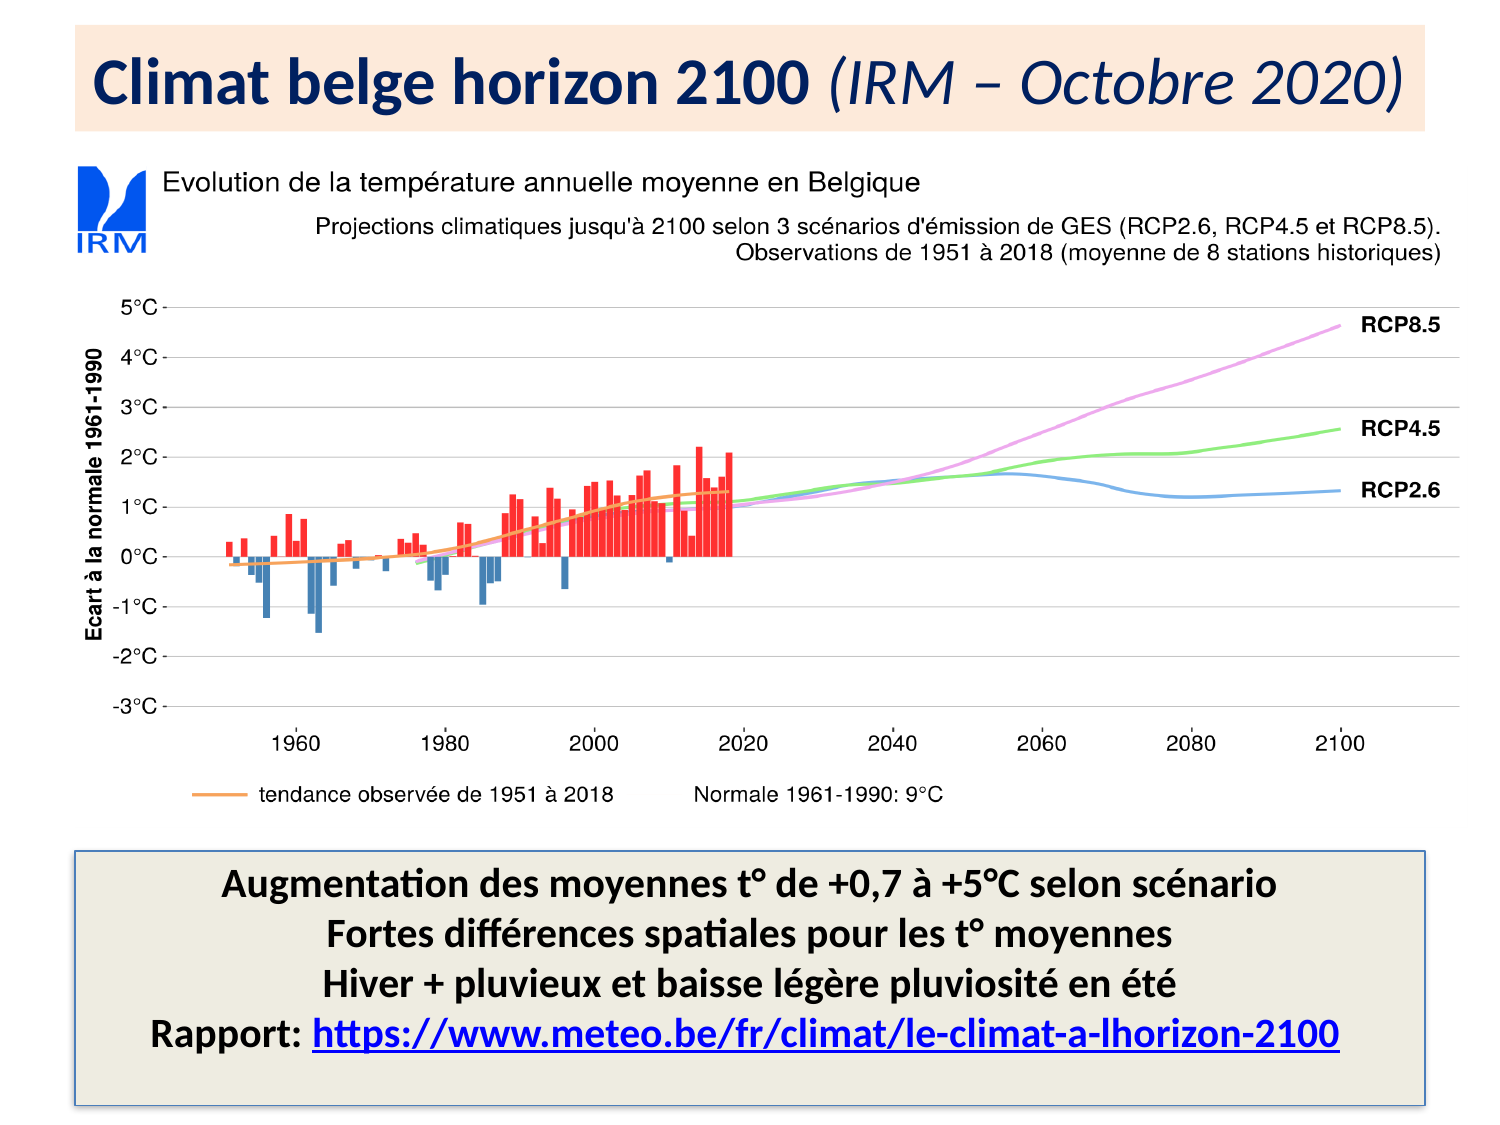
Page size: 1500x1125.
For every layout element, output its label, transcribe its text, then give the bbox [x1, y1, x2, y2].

picture [75, 166, 1468, 828]
text_box Augmentation des moyennes t° de +0,7 à +5°C selon scénario Fortes différences spatiales pour les t° moyennes Hiver + pluvieux et baisse légère pluviosité en été Rapport: https://www.meteo.be/fr/climat/le-climat-a-lhorizon-2100 [74, 851, 1425, 1106]
title Climat belge horizon 2100 (IRM – Octobre 2020) [75, 24, 1425, 132]
